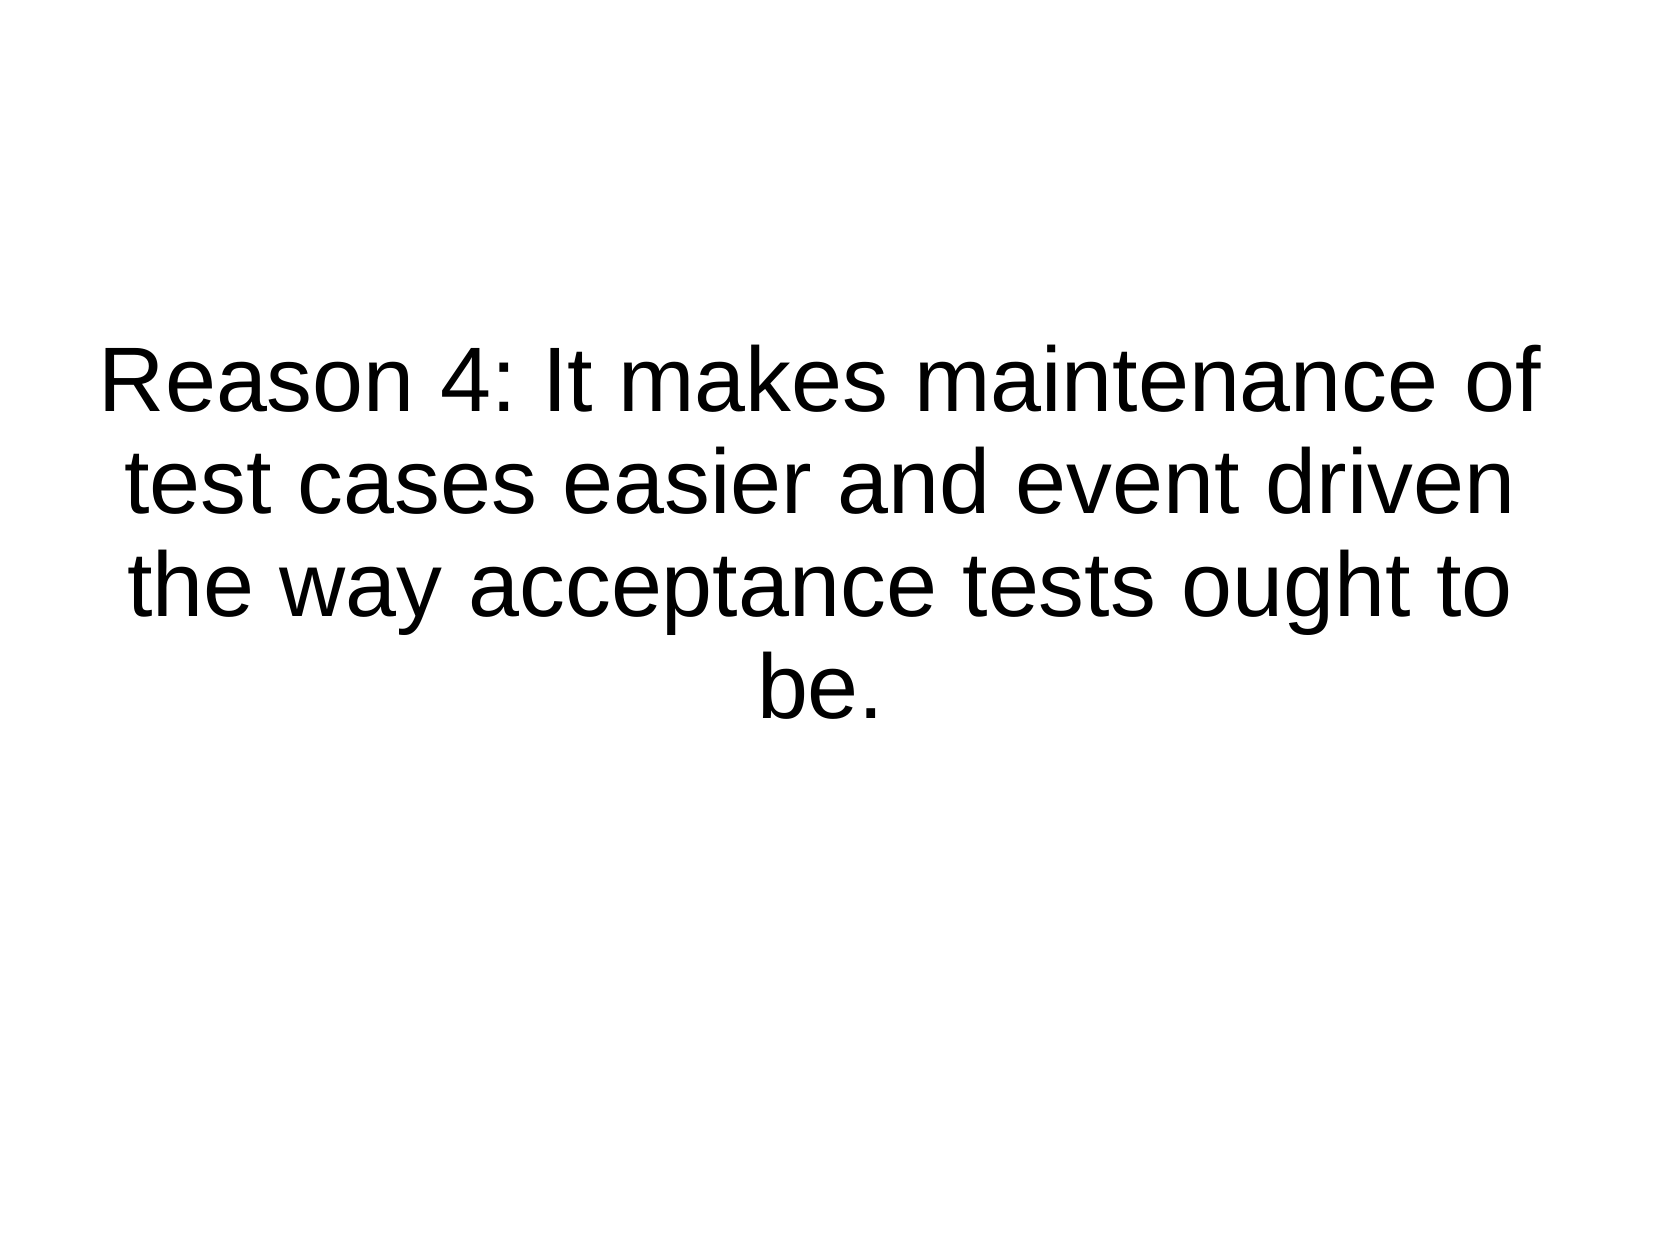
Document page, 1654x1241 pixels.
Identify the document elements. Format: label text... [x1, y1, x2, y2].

title Reason 4: It makes maintenance of test cases easier and event driven the way acceptance tests ought to be. [76, 328, 1565, 739]
